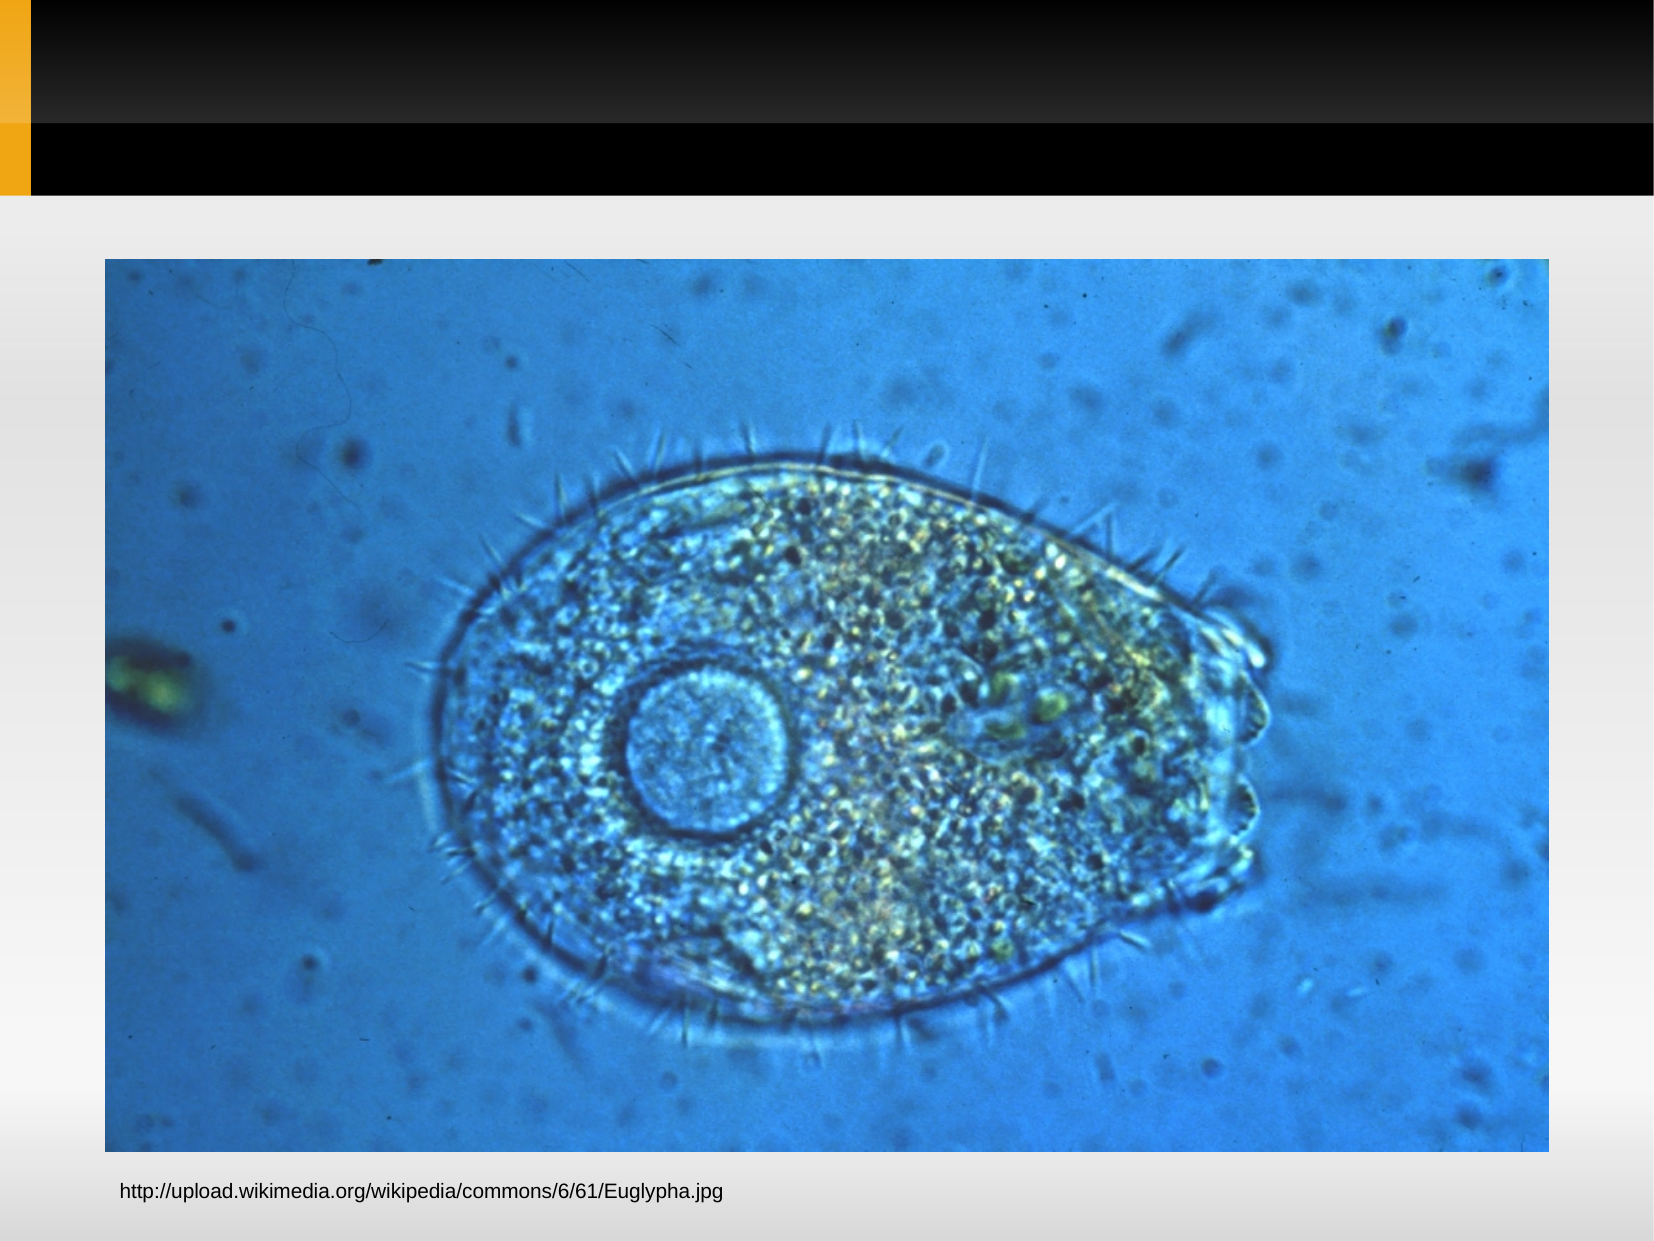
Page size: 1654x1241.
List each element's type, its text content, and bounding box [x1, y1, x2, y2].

picture [0, 0, 1654, 1241]
text_box http://upload.wikimedia.org/wikipedia/commons/6/61/Euglypha.jpg [104, 1172, 739, 1211]
